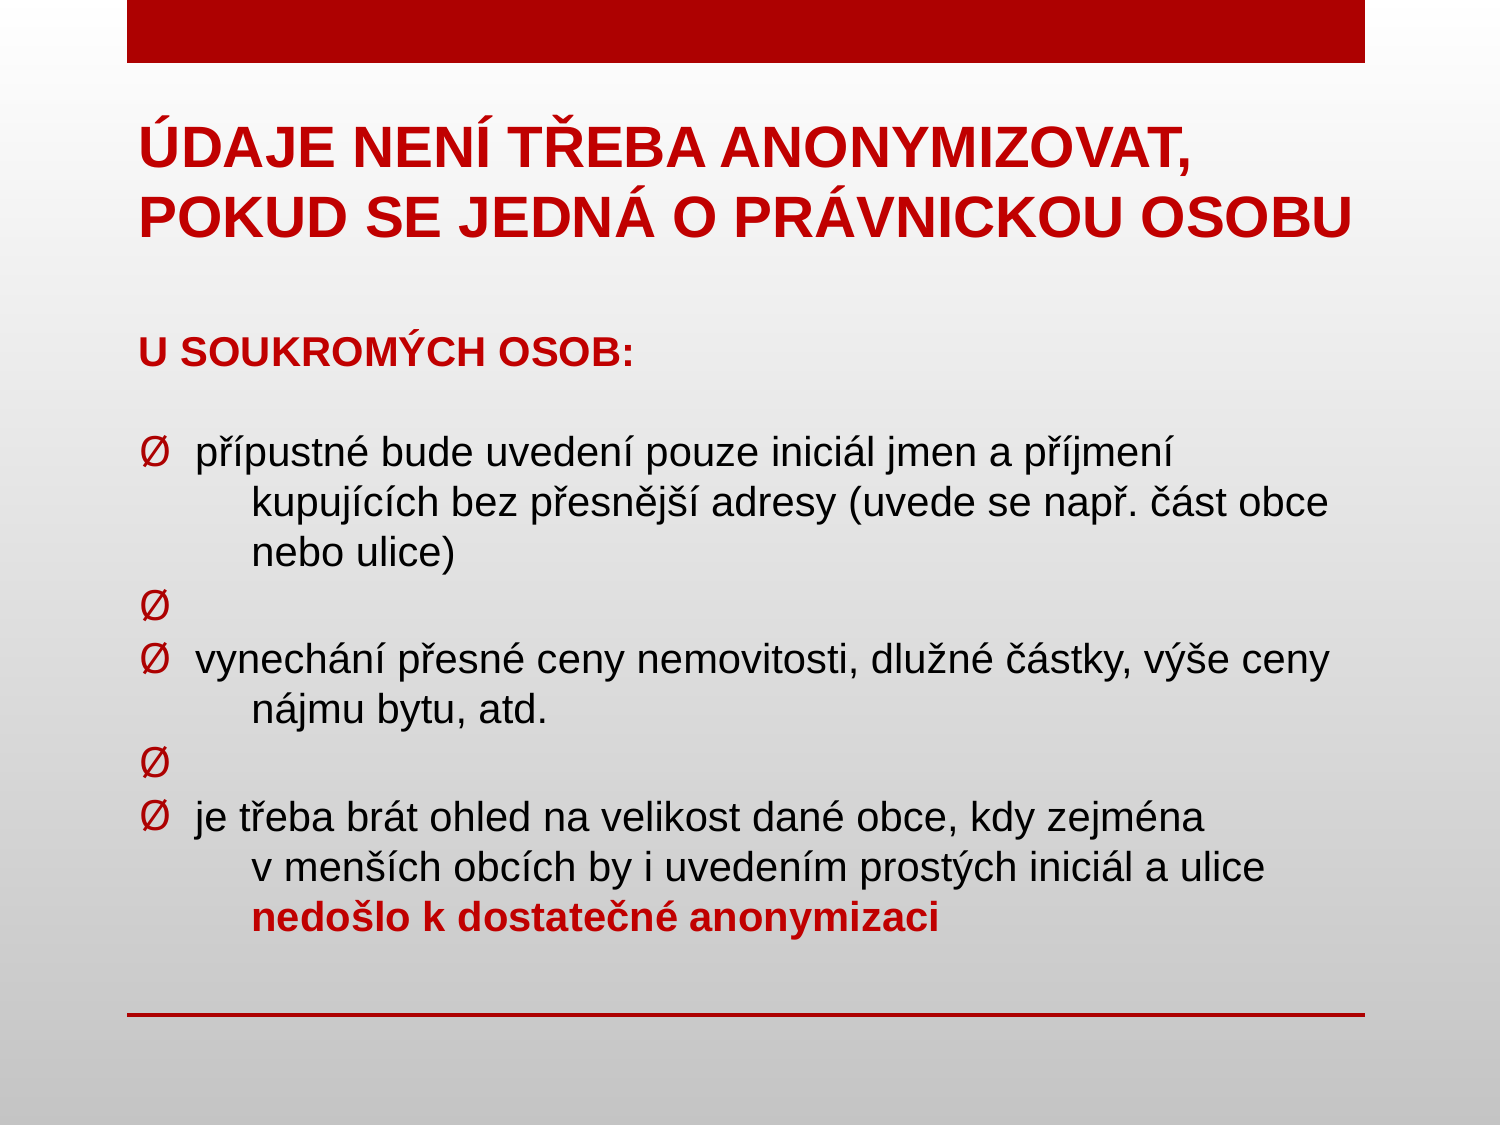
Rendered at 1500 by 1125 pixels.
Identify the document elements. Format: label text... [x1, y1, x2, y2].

text_box ÚDAJE NENÍ TŘEBA ANONYMIZOVAT, POKUD SE JEDNÁ O PRÁVNICKOU OSOBU [124, 102, 1376, 257]
text_box U SOUKROMÝCH OSOB: přípustné bude uvedení pouze iniciál jmen a příjmení kupujících bez přesnější adresy (uvede se např. část obce nebo ulice) vynechání přesné ceny nemovitosti, dlužné částky, výše ceny nájmu bytu, atd. je třeba brát ohled na velikost dané obce, kdy zejména v menších obcích by i uvedením prostých iniciál a ulice nedošlo k dostatečné anonymizaci [124, 173, 1364, 947]
